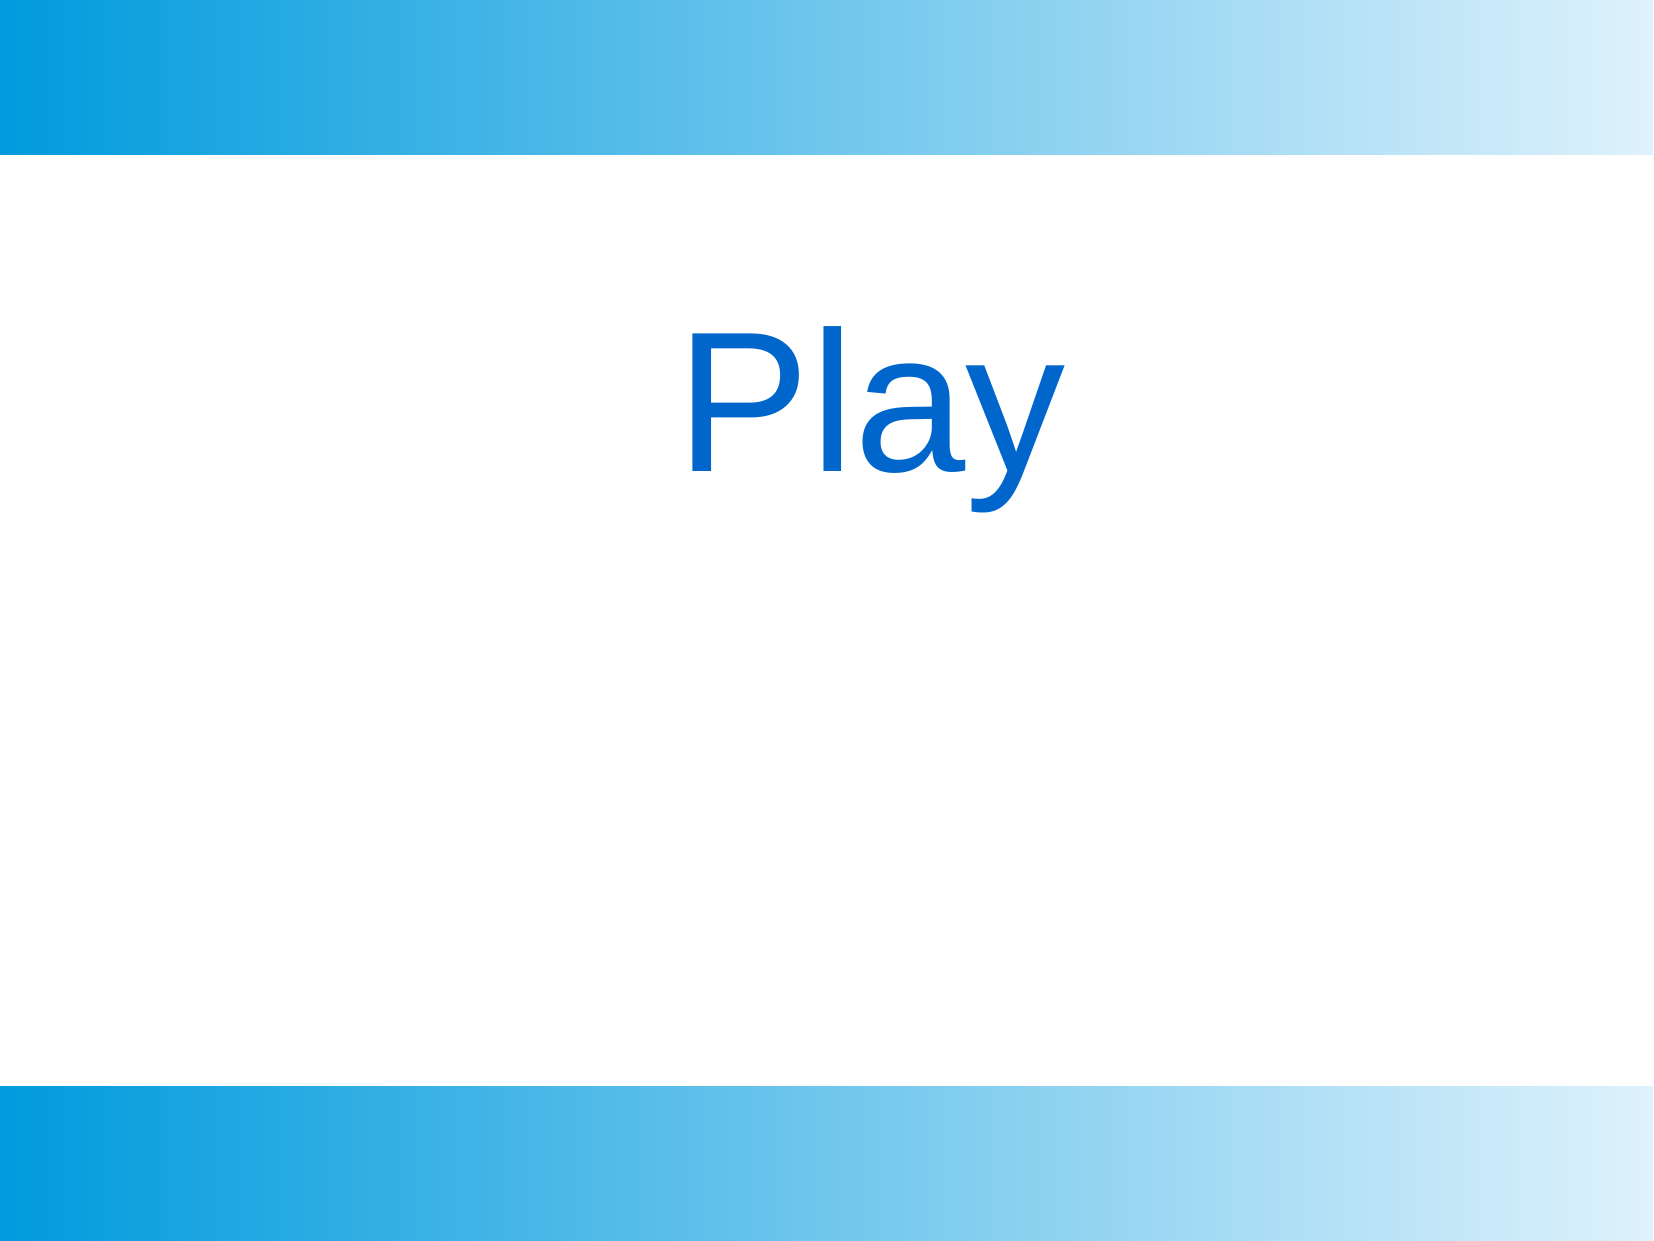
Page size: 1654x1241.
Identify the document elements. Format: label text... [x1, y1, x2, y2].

list Play [82, 290, 1571, 1010]
